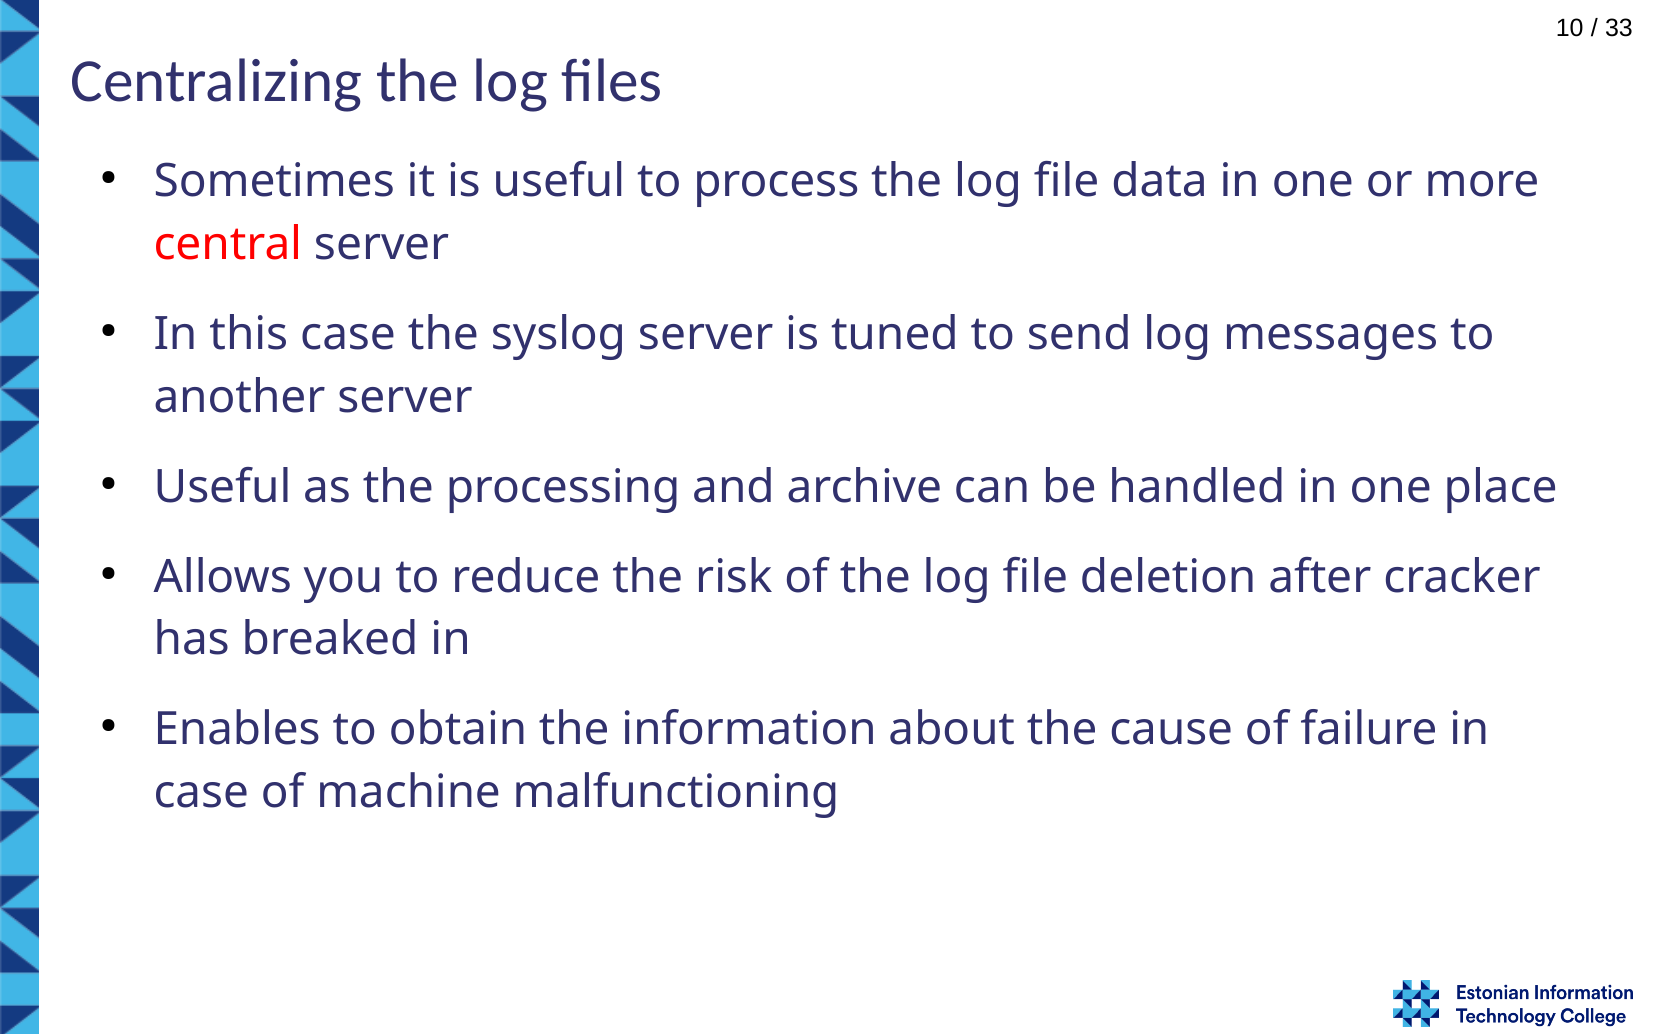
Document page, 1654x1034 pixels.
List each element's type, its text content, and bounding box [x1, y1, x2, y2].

title Centralizing the log files [70, 41, 1630, 130]
picture [1393, 980, 1633, 1027]
list Sometimes it is useful to process the log file data in one or more central server In this case the syslog server is tuned to send log messages to another server Useful as the processing and archive can be handled in one place Allows you to reduce the risk of the log file deletion after cracker has breaked in Enables to obtain the information about the cause of failure in case of machine malfunctioning [82, 147, 1595, 866]
